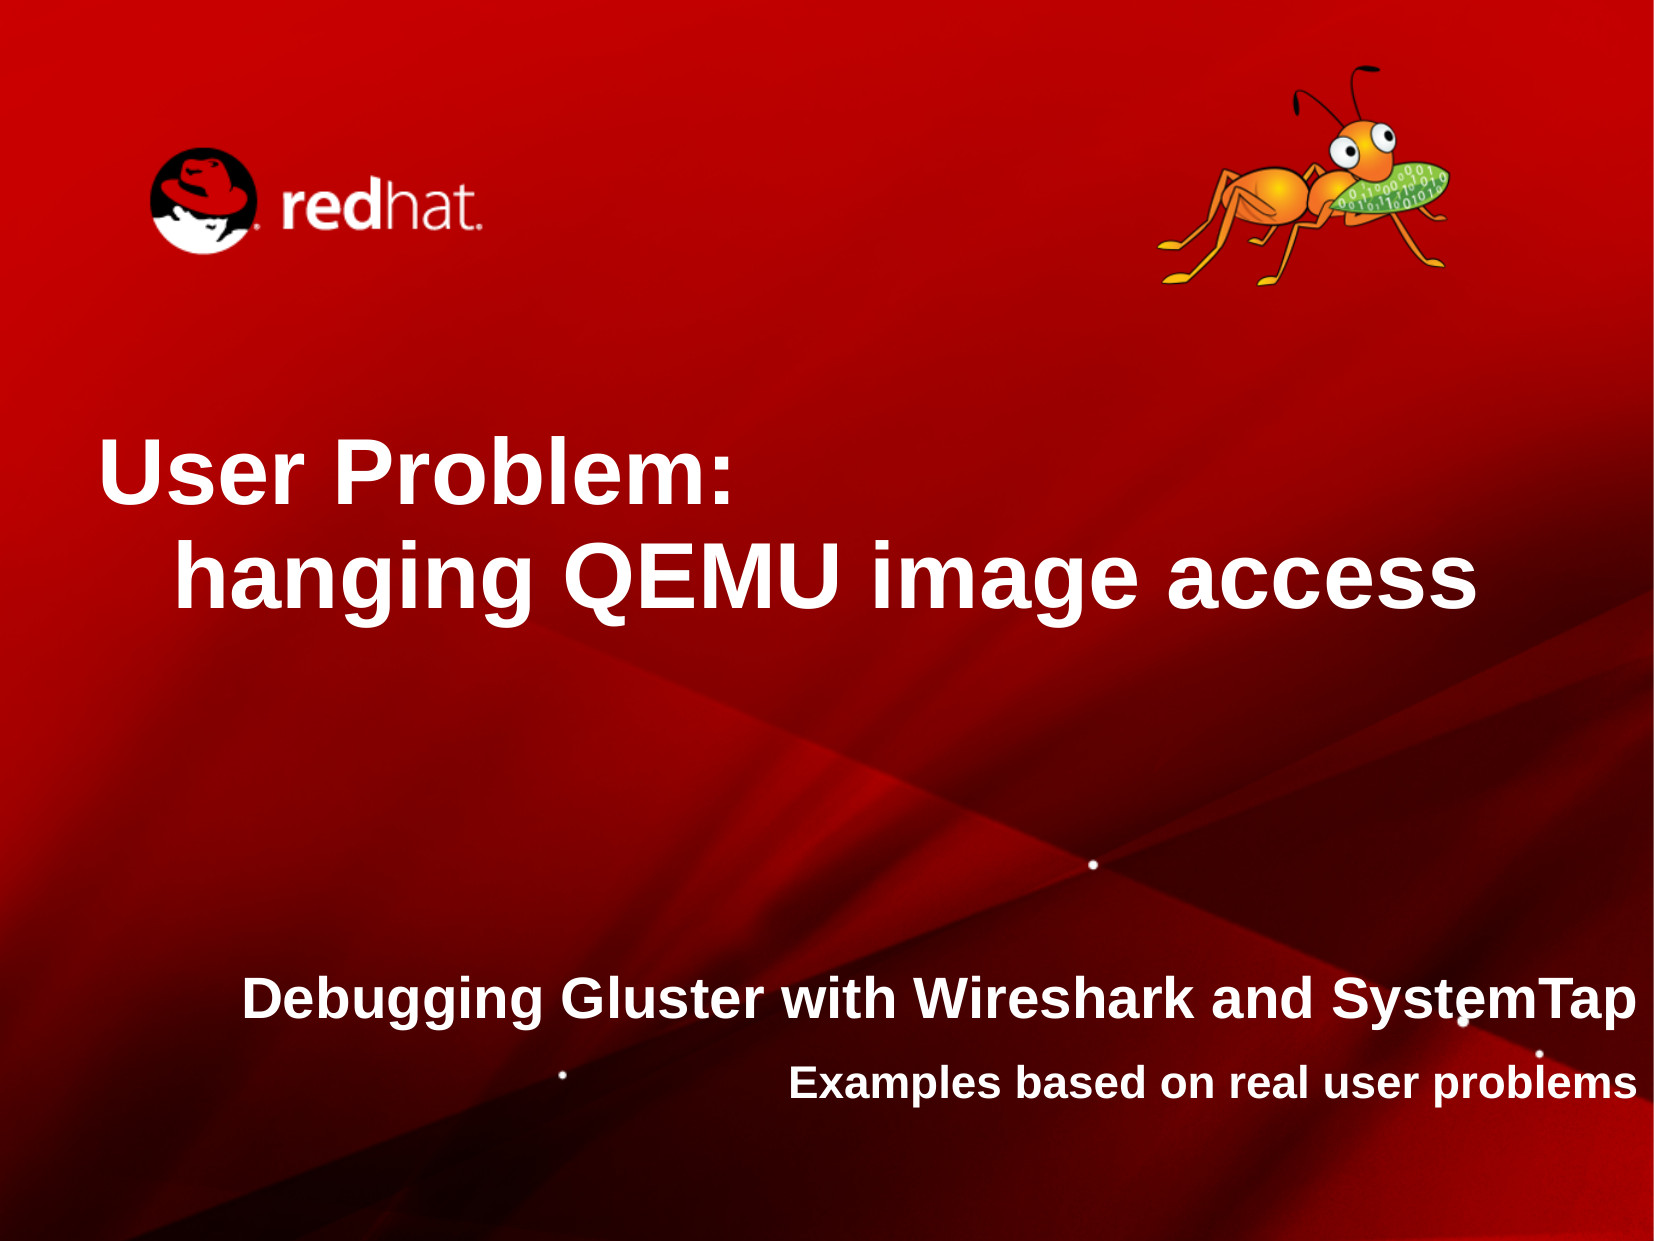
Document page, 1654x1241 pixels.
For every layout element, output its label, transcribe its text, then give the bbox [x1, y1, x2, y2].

title User Problem: hanging QEMU image access [97, 419, 1654, 629]
text_box Debugging Gluster with Wireshark and SystemTap Examples based on real user problems [226, 958, 1654, 1116]
picture [0, 0, 1654, 1241]
